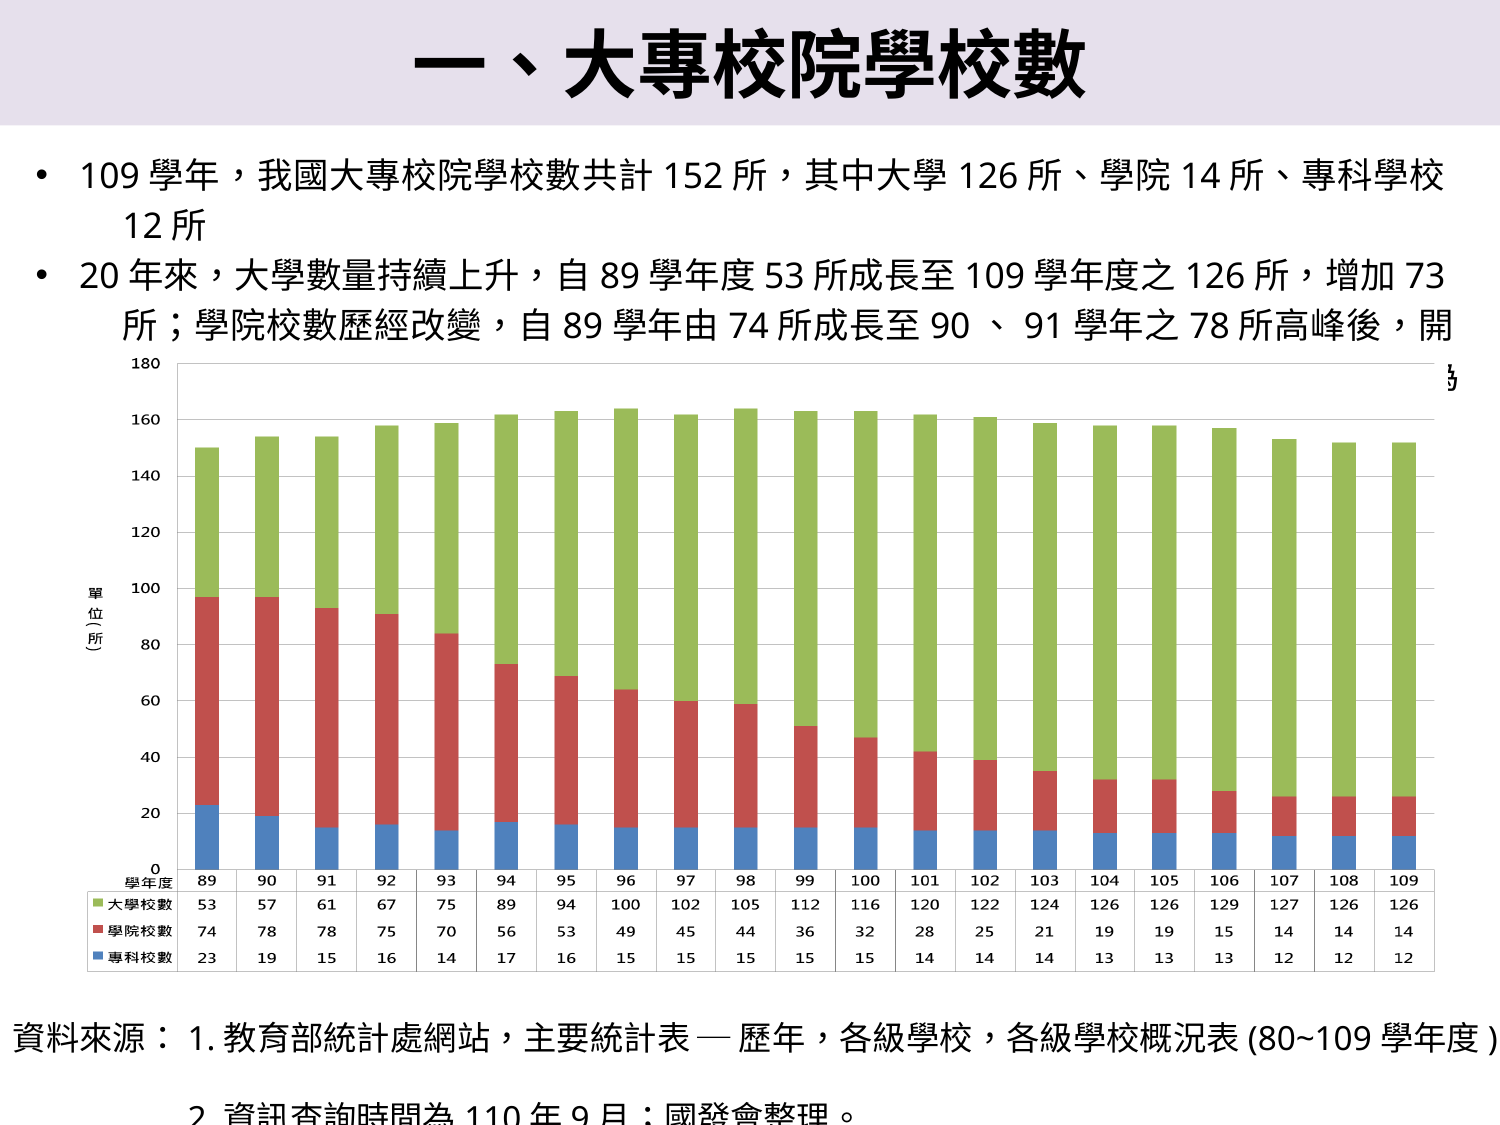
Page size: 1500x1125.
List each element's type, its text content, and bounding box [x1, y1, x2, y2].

picture [64, 349, 1448, 1010]
text_box 109學年，我國大專校院學校數共計152所，其中大學126所、學院14所、專科學校12所 20年來，大學數量持續上升，自89學年度53所成長至109學年度之126所，增加73所；學院校數歷經改變，自89學年由74所成長至90、91學年之78所高峰後，開始逐年減少；專科校數於89學年為23所，大幅減少至91學年的15所，109學年為12所 [20, 138, 1480, 350]
text_box 資料來源：1.教育部統計處網站，主要統計表 ─ 歷年，各級學校，各級學校概況表(80~109學年度)。 2.資訊查詢時間為110年9月；國發會整理。 [0, 1009, 1500, 1106]
text_box 一、大專校院學校數 [0, 0, 1500, 126]
